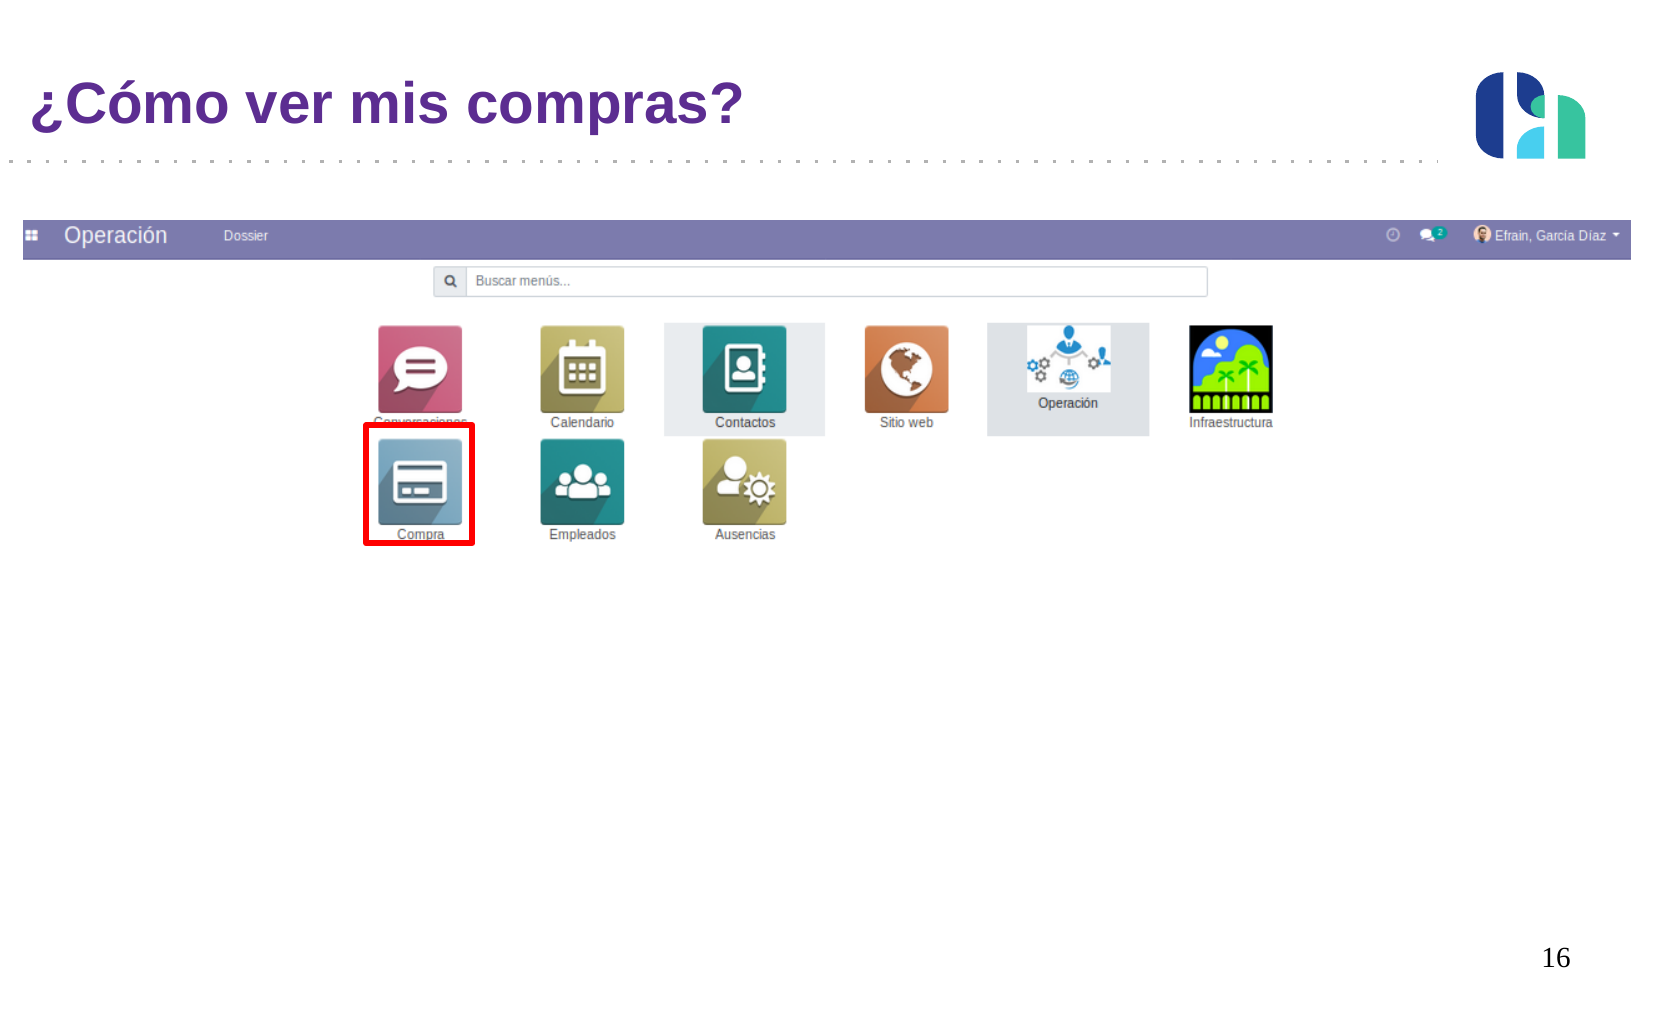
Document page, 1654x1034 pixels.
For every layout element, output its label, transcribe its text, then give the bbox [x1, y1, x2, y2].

picture [23, 220, 1631, 556]
picture [1475, 72, 1586, 159]
text_box ¿Cómo ver mis compras? [29, 70, 1418, 201]
